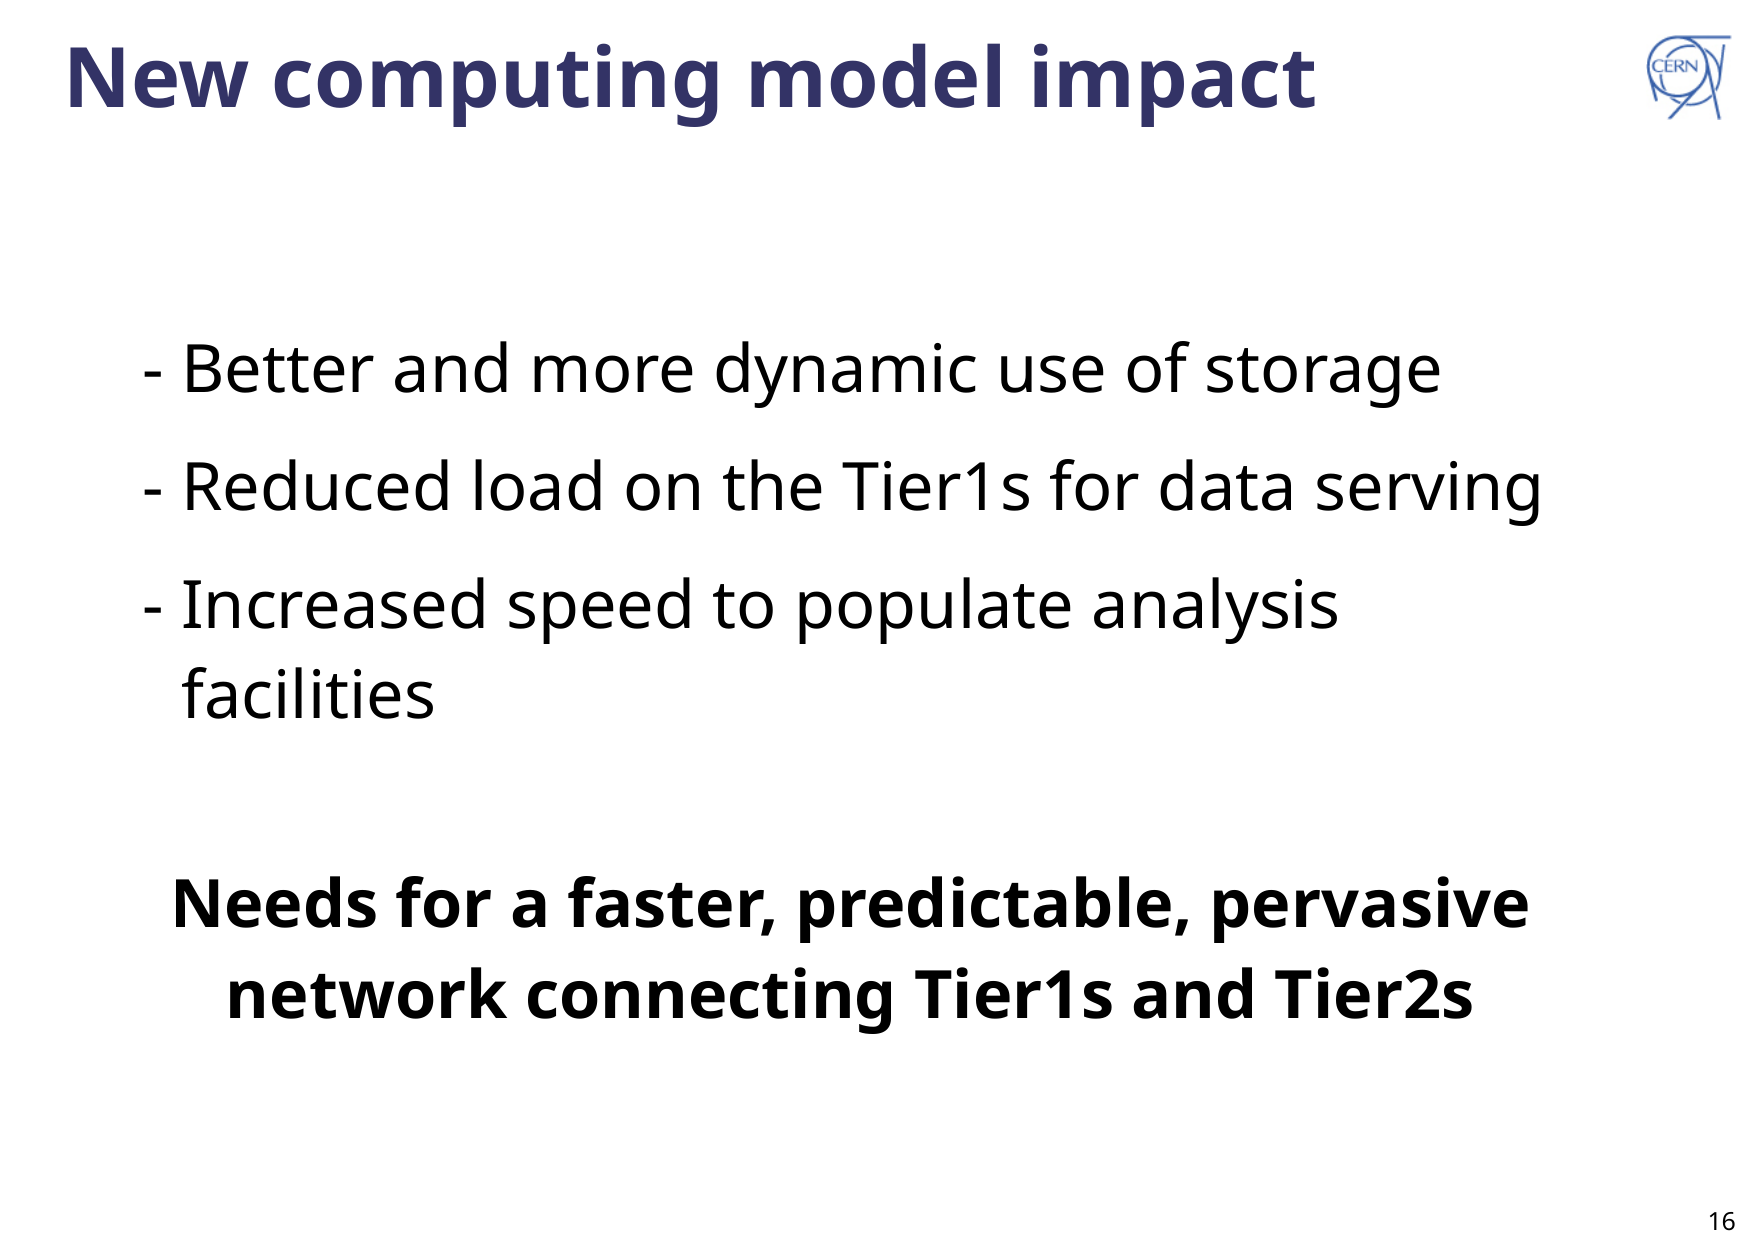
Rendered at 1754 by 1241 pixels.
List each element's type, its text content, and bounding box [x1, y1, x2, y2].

picture [1646, 34, 1732, 120]
title New computing model impact [63, 0, 1621, 166]
text_box - Better and more dynamic use of storage - Reduced load on the Tier1s for data serving - Increased speed to populate analysis facilities Needs for a faster, predictable, pervasive network connecting Tier1s and Tier2s [127, 314, 1574, 1200]
